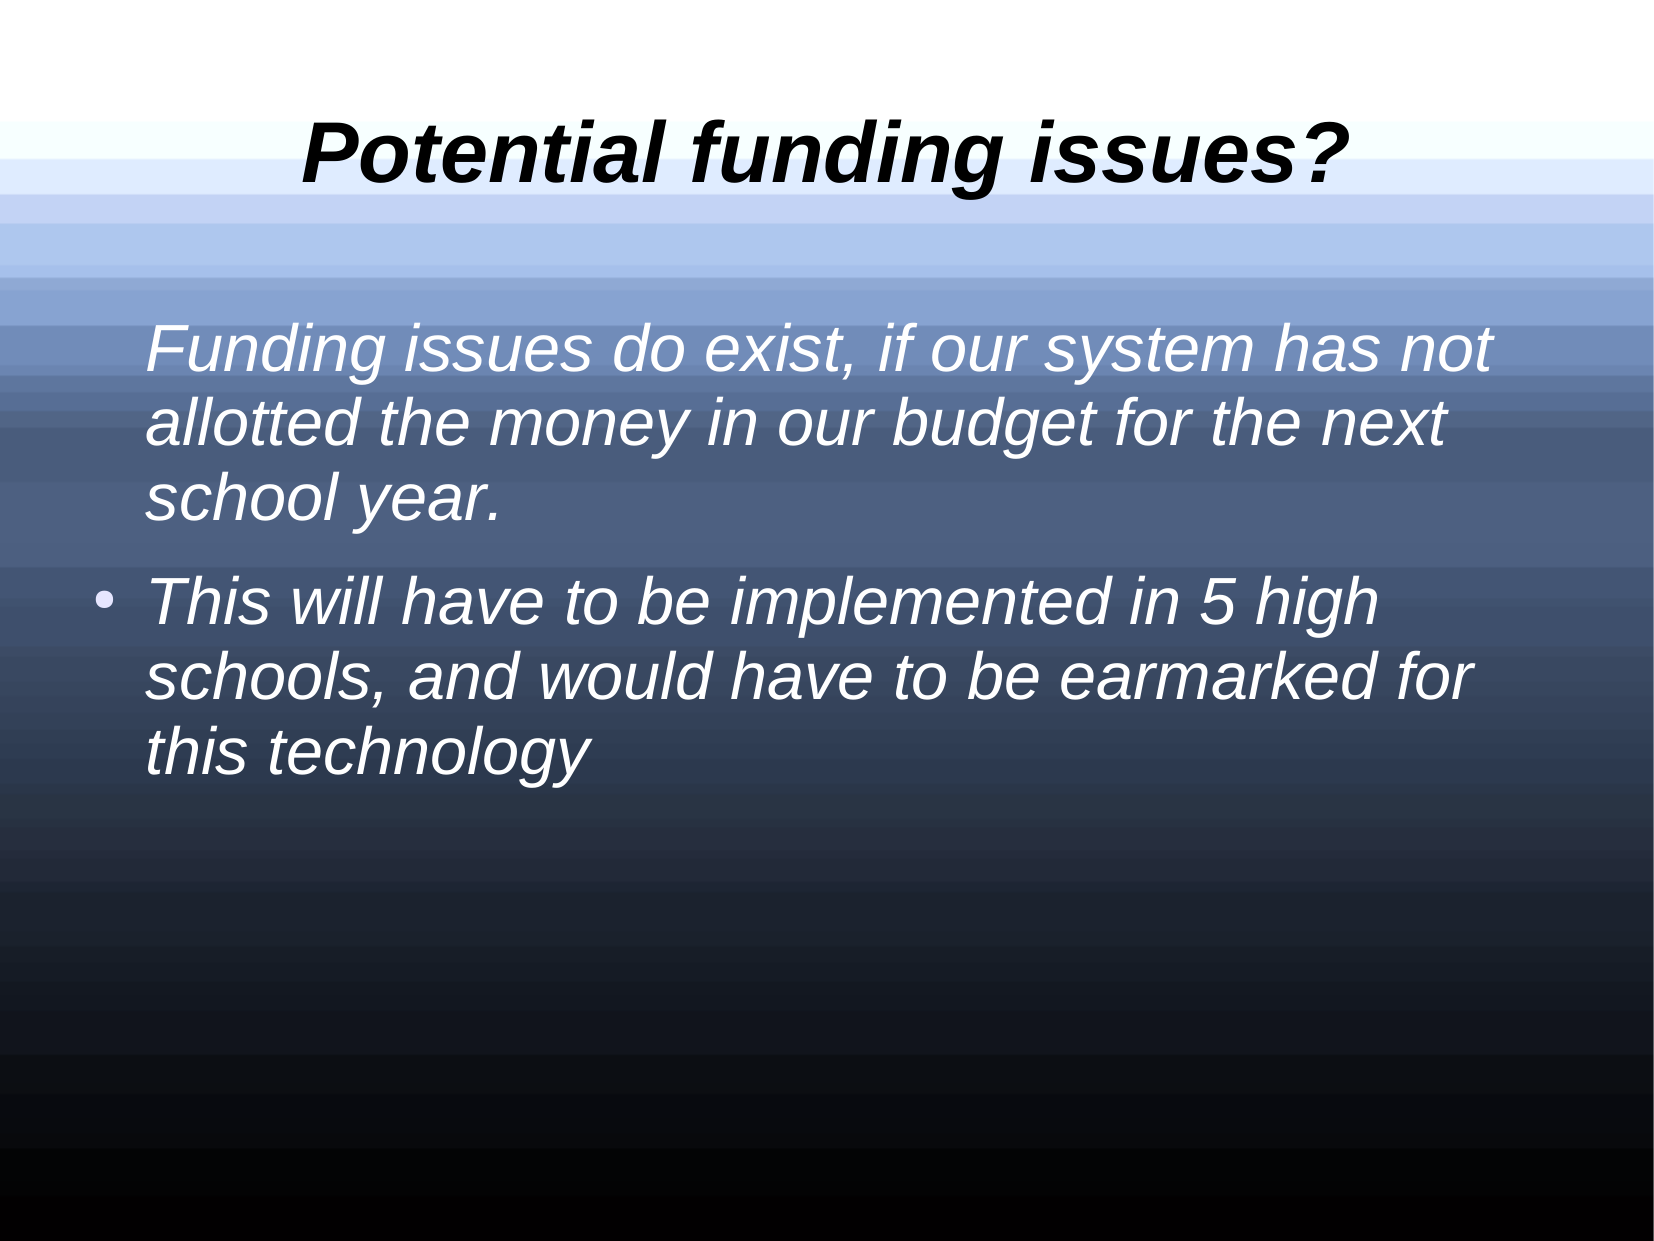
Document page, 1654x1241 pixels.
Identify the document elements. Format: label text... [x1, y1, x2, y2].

picture [0, 0, 1654, 1241]
title Potential funding issues? [82, 49, 1571, 257]
list Funding issues do exist, if our system has not allotted the money in our budget for the next school year. This will have to be implemented in 5 high schools, and would have to be earmarked for this technology [75, 310, 1564, 1066]
